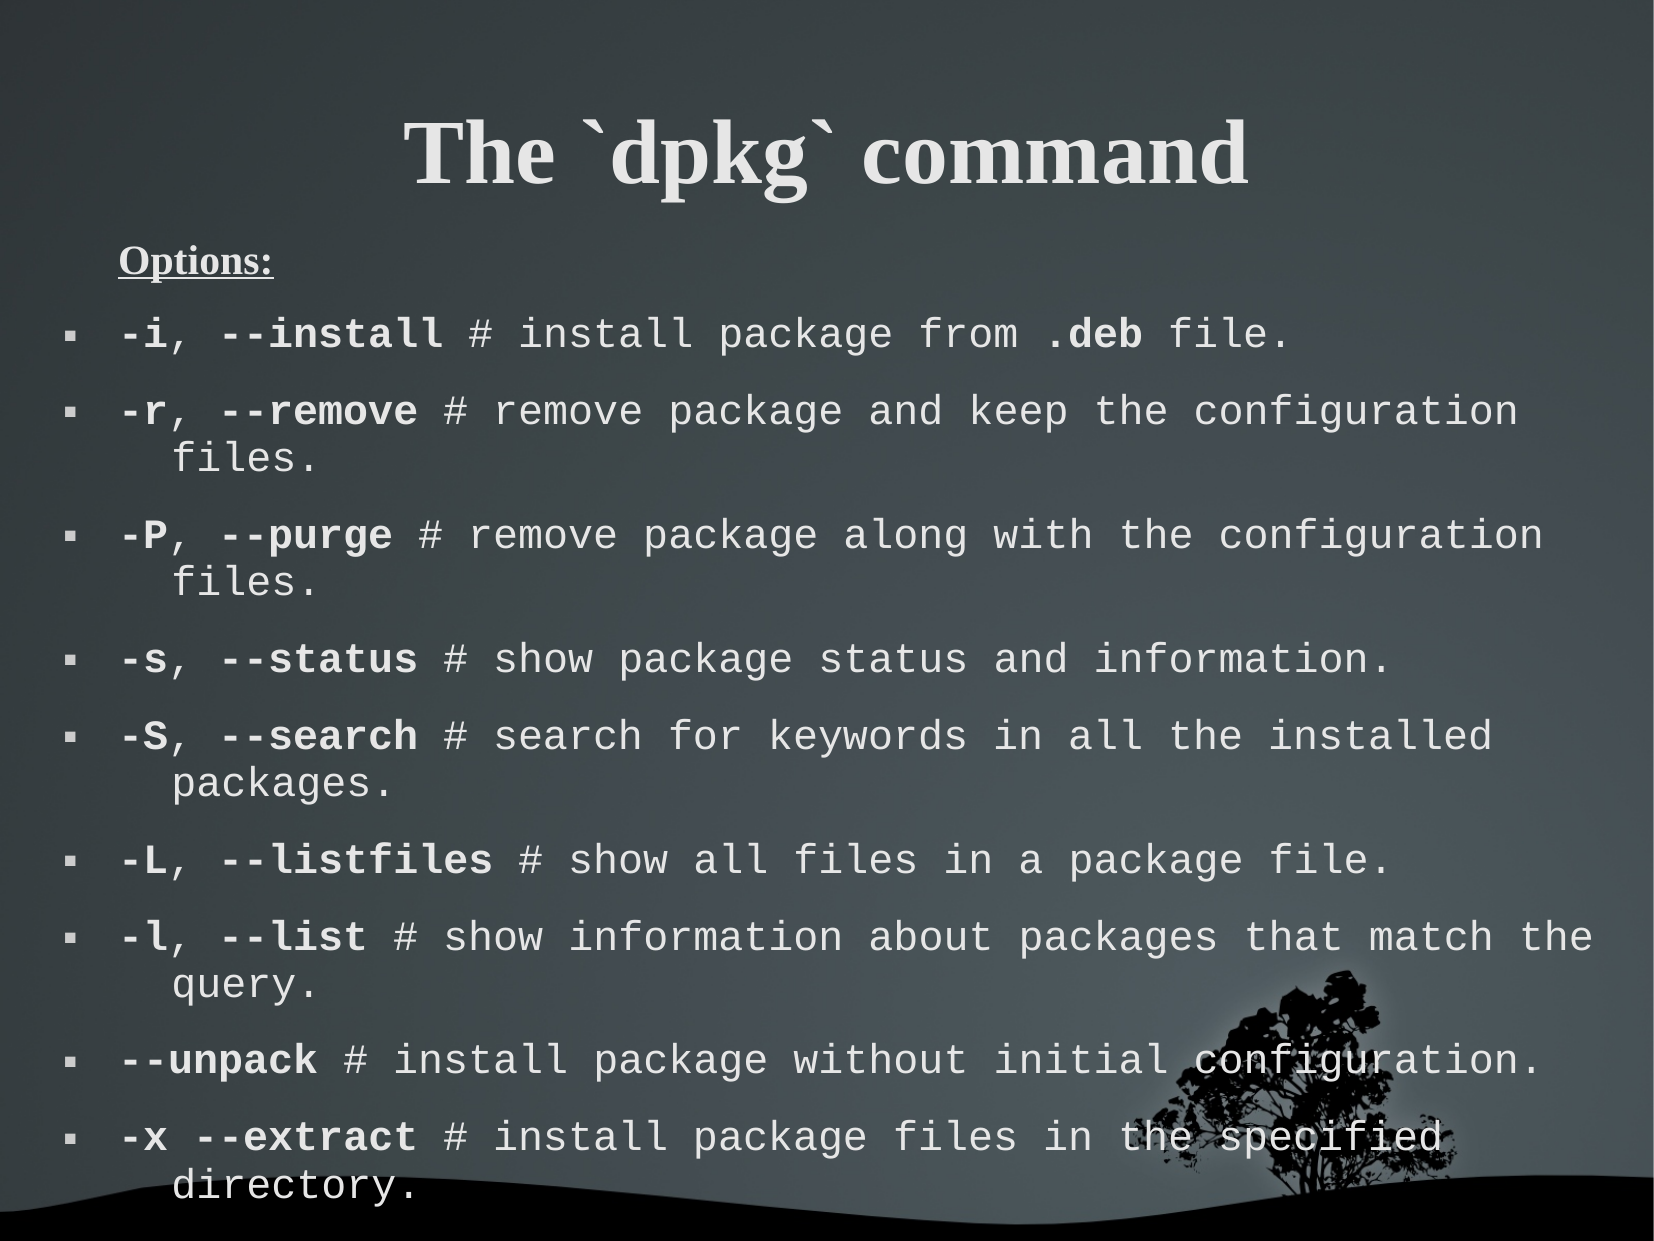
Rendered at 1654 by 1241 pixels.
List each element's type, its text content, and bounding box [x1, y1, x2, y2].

list Options: -i, --install # install package from .deb file. -r, --remove # remove package and keep the configuration files. -P, --purge # remove package along with the configuration files. -s, --status # show package status and information. -S, --search # search for keywords in all the installed packages. -L, --listfiles # show all files in a package file. -l, --list # show information about packages that match the query. --unpack # install package without initial configuration. -x --extract # install package files in the specified directory. [29, 237, 1626, 1211]
title The `dpkg` command [82, 49, 1571, 257]
picture [0, 0, 1654, 1241]
